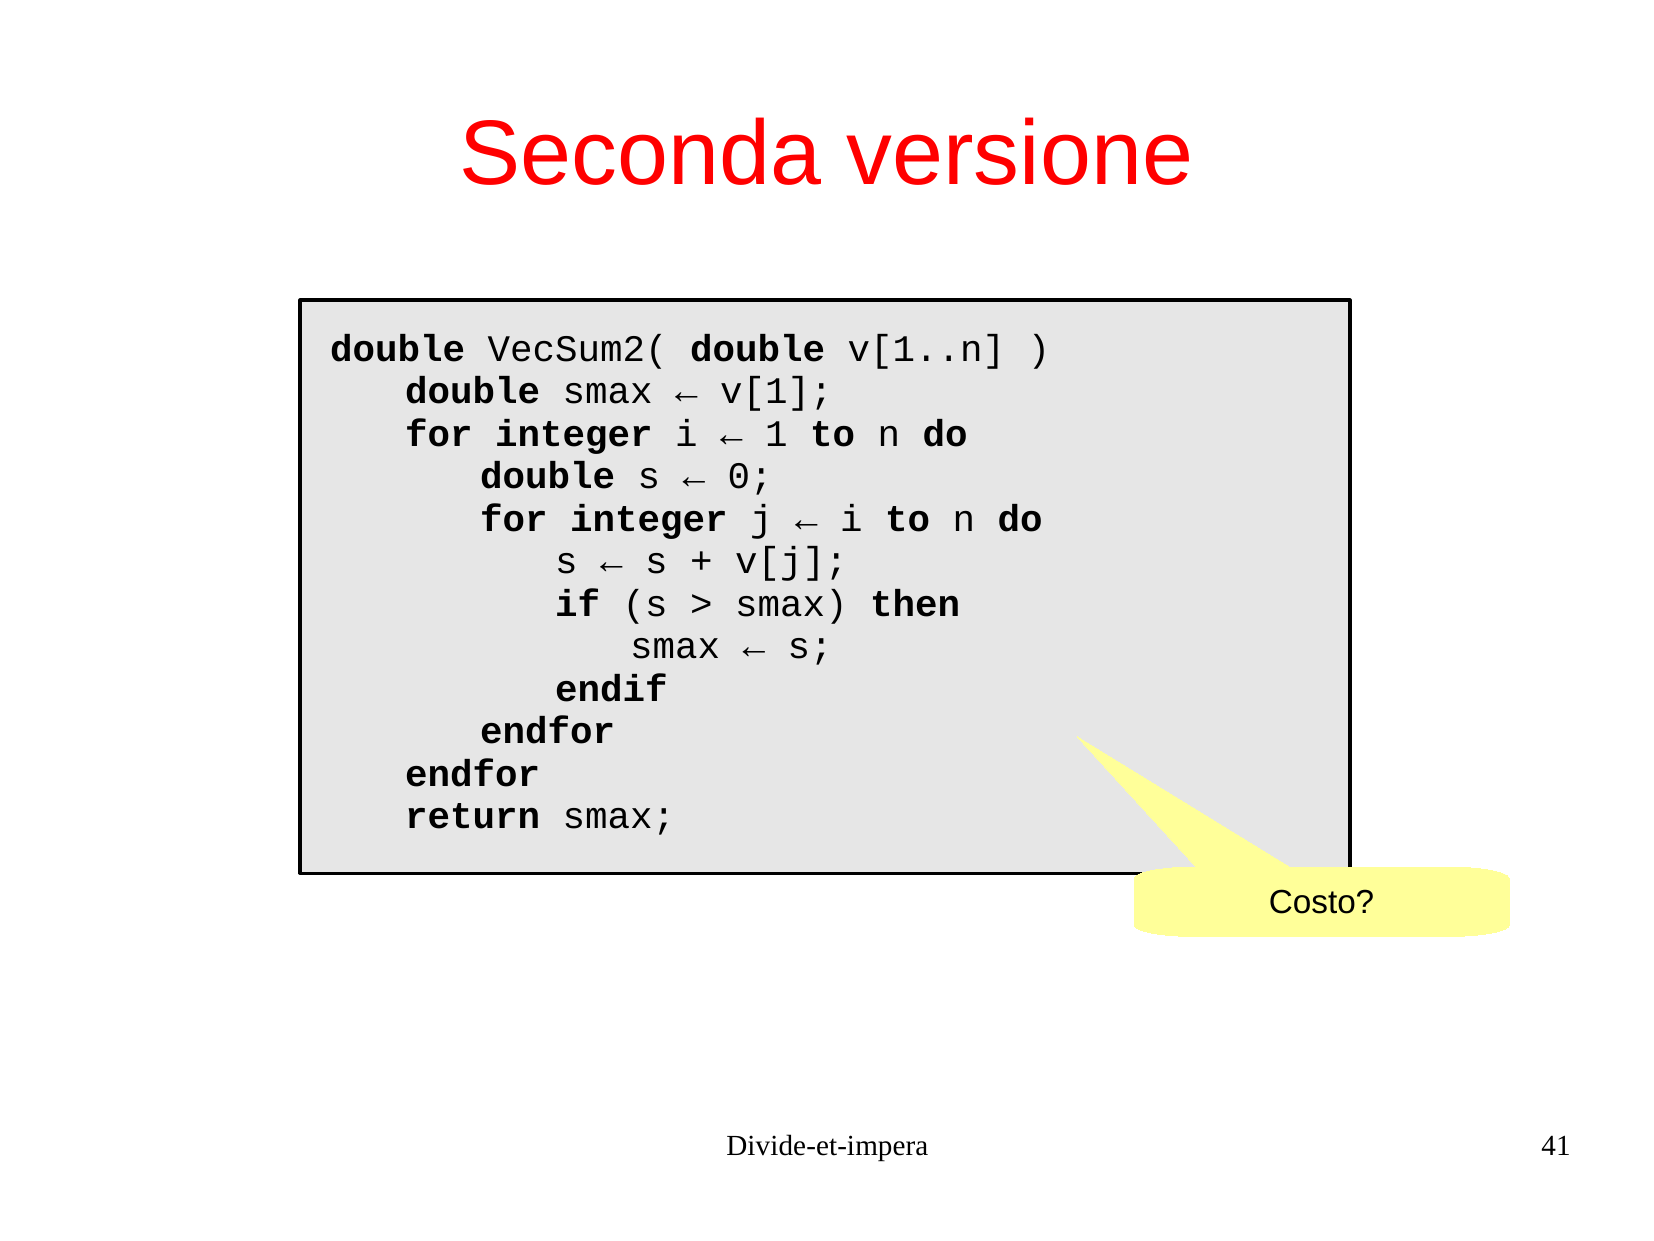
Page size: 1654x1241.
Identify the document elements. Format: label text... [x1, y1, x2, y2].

title Seconda versione [82, 49, 1571, 257]
text_box double VecSum2( double v[1..n] ) double smax ← v[1]; for integer i ← 1 to n do double s ← 0; for integer j ← i to n do s ← s + v[j]; if (s > smax) then smax ← s; endif endfor endfor return smax; [300, 300, 1351, 874]
text_box Costo? [1077, 736, 1510, 937]
